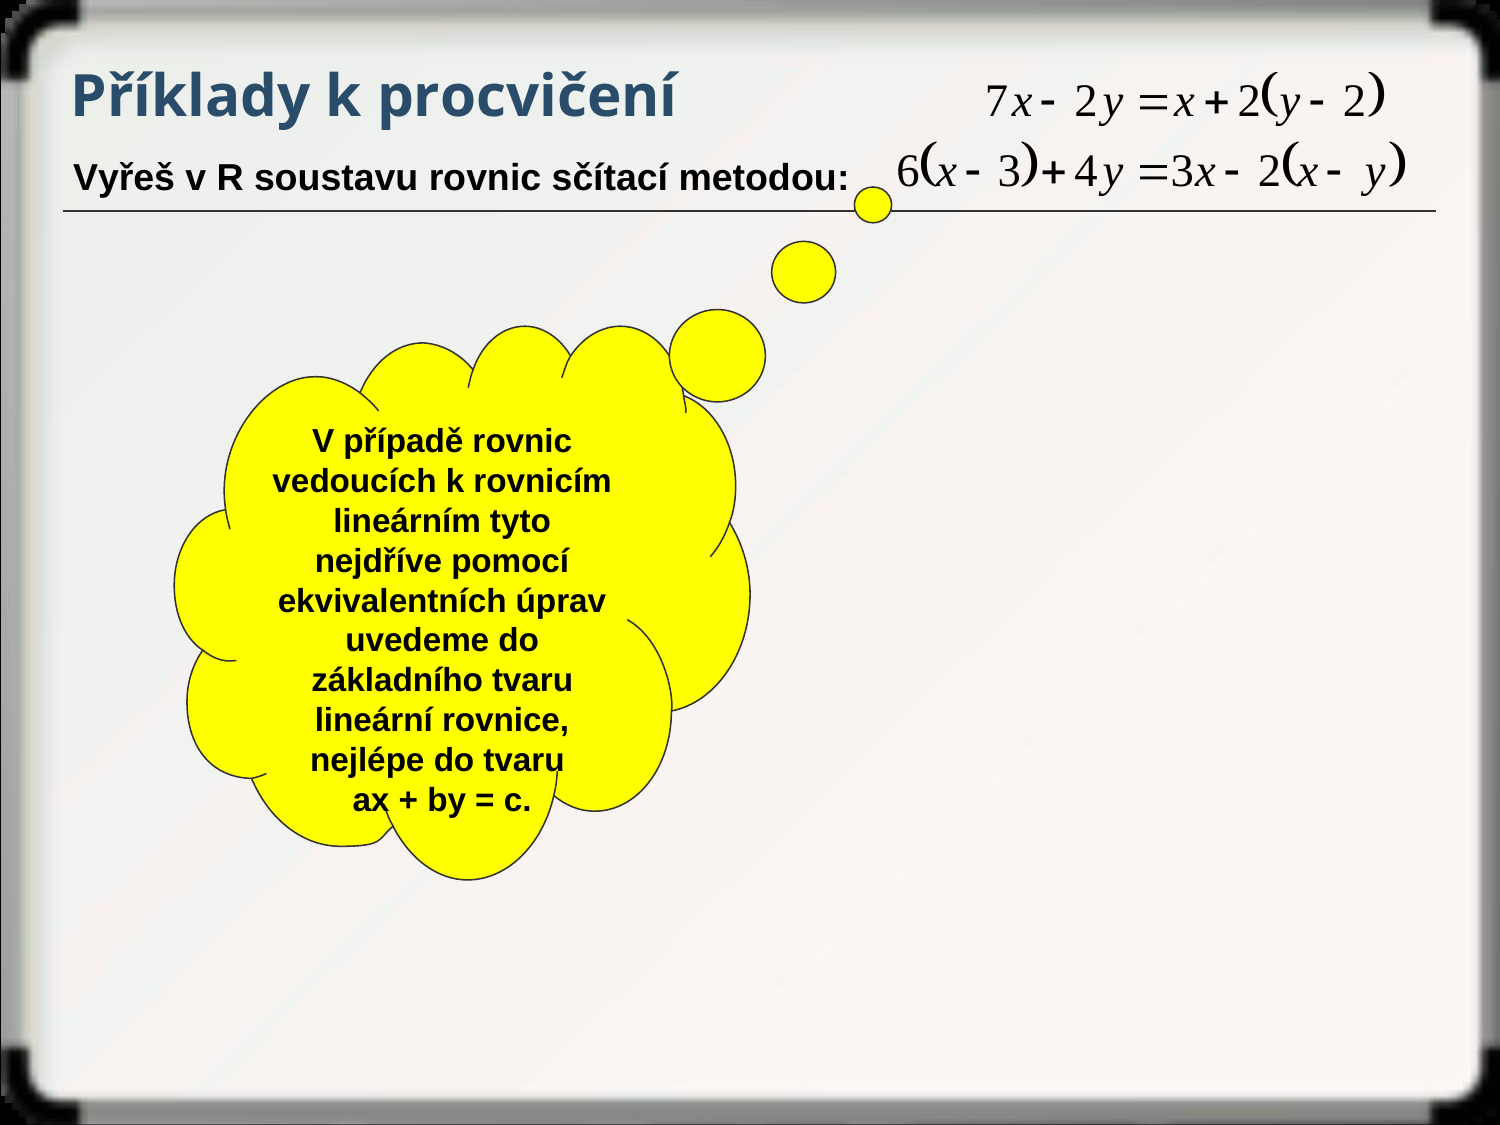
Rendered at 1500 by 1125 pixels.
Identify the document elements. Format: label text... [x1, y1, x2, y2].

text_box V případě rovnic vedoucích k rovnicím lineárním tyto nejdříve pomocí ekvivalentních úprav uvedeme do základního tvaru lineární rovnice, nejlépe do tvaru ax + by = c. [771, 241, 836, 303]
picture [0, 0, 1500, 1125]
text_box Příklady k procvičení [55, 54, 1391, 149]
text_box Vyřeš v R soustavu rovnic sčítací metodou: [58, 128, 890, 223]
chart [890, 72, 1407, 205]
text_box Vyřeš v R soustavu rovnic sčítací metodou: [879, 212, 1410, 223]
text_box V případě rovnic vedoucích k rovnicím lineárním tyto nejdříve pomocí ekvivalentních úprav uvedeme do základního tvaru lineární rovnice, nejlépe do tvaru ax + by = c. [174, 309, 766, 880]
text_box Vyřeš v R soustavu rovnic sčítací metodou: [892, 128, 1410, 210]
